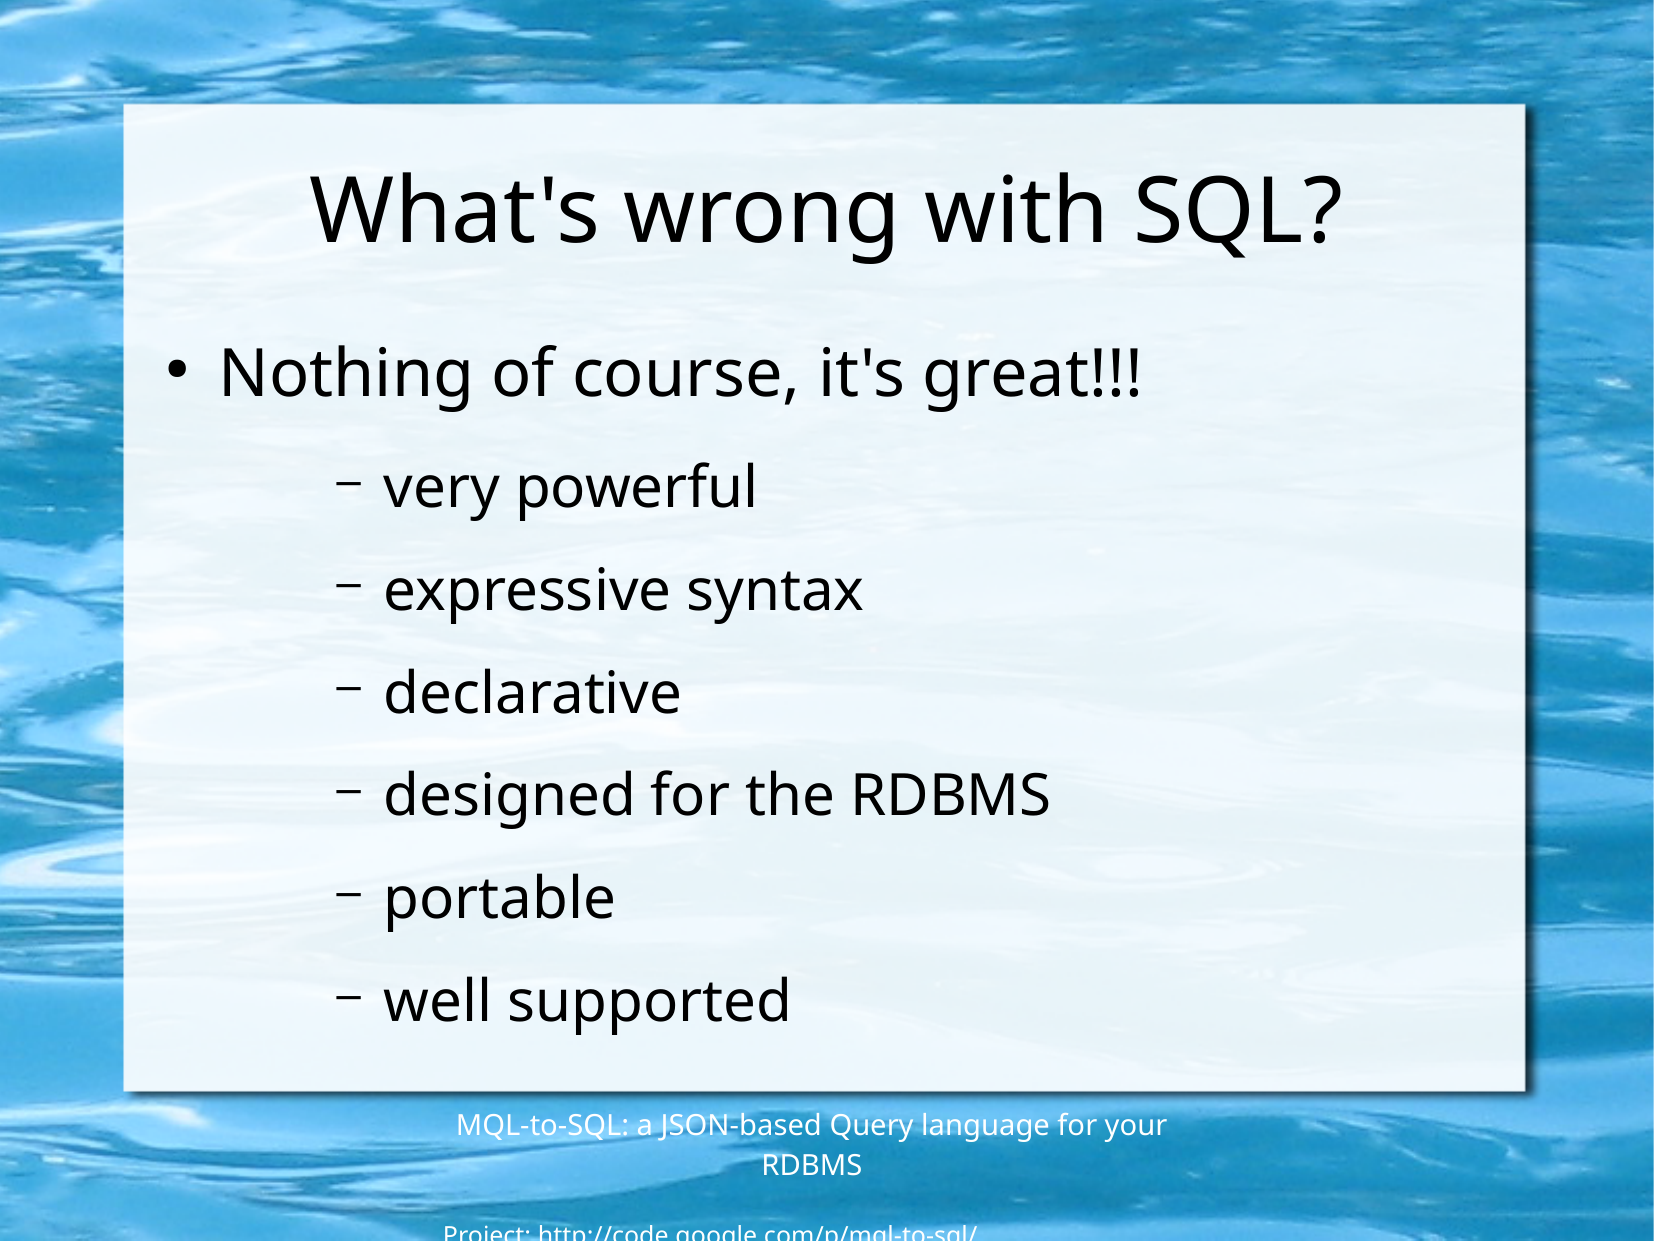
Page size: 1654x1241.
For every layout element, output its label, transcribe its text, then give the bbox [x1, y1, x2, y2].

picture [643, 1232, 650, 1241]
picture [852, 1232, 859, 1241]
title What's wrong with SQL? [147, 118, 1506, 296]
picture [679, 1232, 686, 1241]
picture [827, 1232, 835, 1241]
list Nothing of course, it's great!!! very powerful expressive syntax declarative designed for the RDBMS portable well supported [147, 324, 1506, 1049]
picture [725, 1232, 732, 1241]
picture [447, 1228, 454, 1235]
picture [694, 1232, 701, 1241]
picture [780, 1232, 787, 1241]
picture [795, 1232, 802, 1241]
picture [914, 1232, 921, 1241]
picture [471, 1232, 478, 1241]
picture [541, 1232, 548, 1241]
picture [950, 1232, 957, 1241]
picture [804, 1232, 810, 1241]
picture [575, 1232, 583, 1241]
picture [0, 0, 1654, 1241]
picture [876, 1232, 883, 1241]
picture [710, 1232, 717, 1241]
picture [628, 1232, 635, 1241]
picture [861, 1232, 867, 1241]
